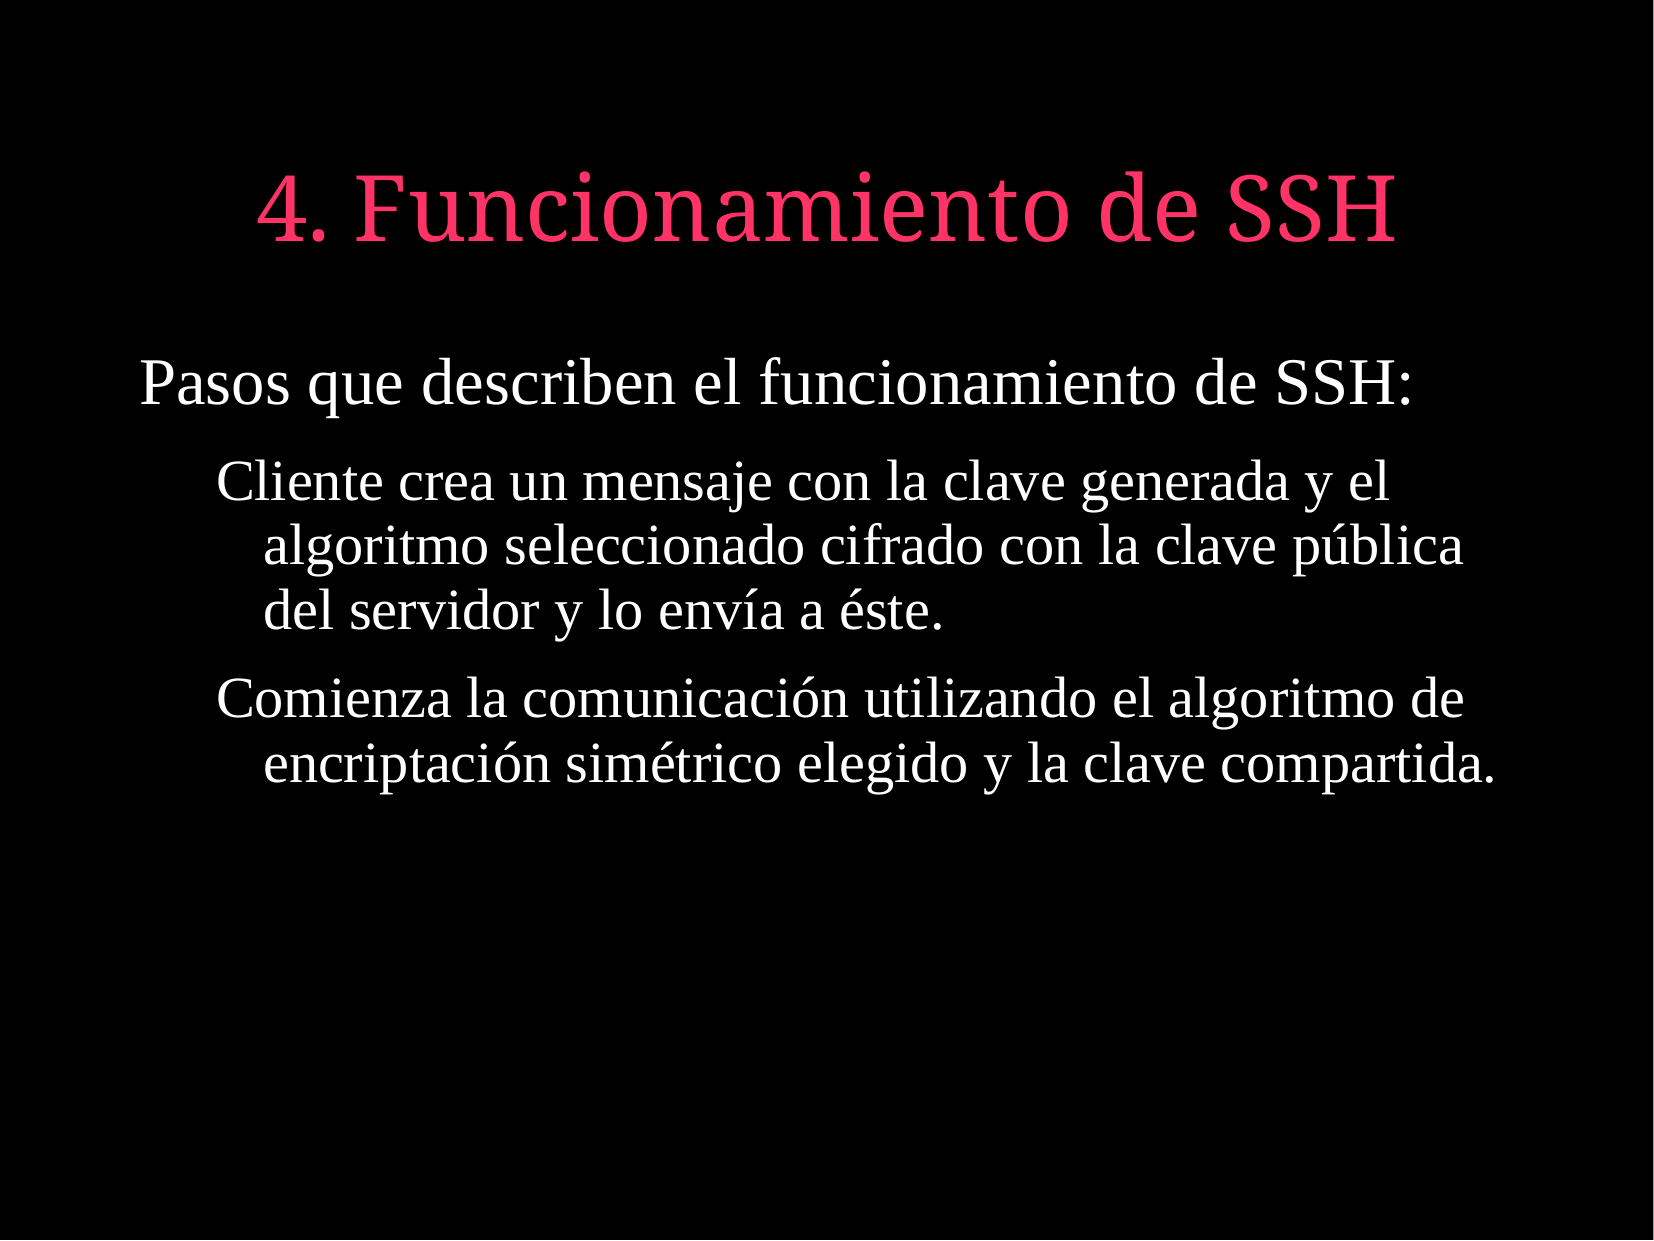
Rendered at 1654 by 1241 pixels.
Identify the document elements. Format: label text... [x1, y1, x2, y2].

list Pasos que describen el funcionamiento de SSH: Cliente crea un mensaje con la clave generada y el algoritmo seleccionado cifrado con la clave pública del servidor y lo envía a éste. Comienza la comunicación utilizando el algoritmo de encriptación simétrico elegido y la clave compartida. [121, 344, 1534, 1127]
title 4. Funcionamiento de SSH [121, 102, 1534, 311]
